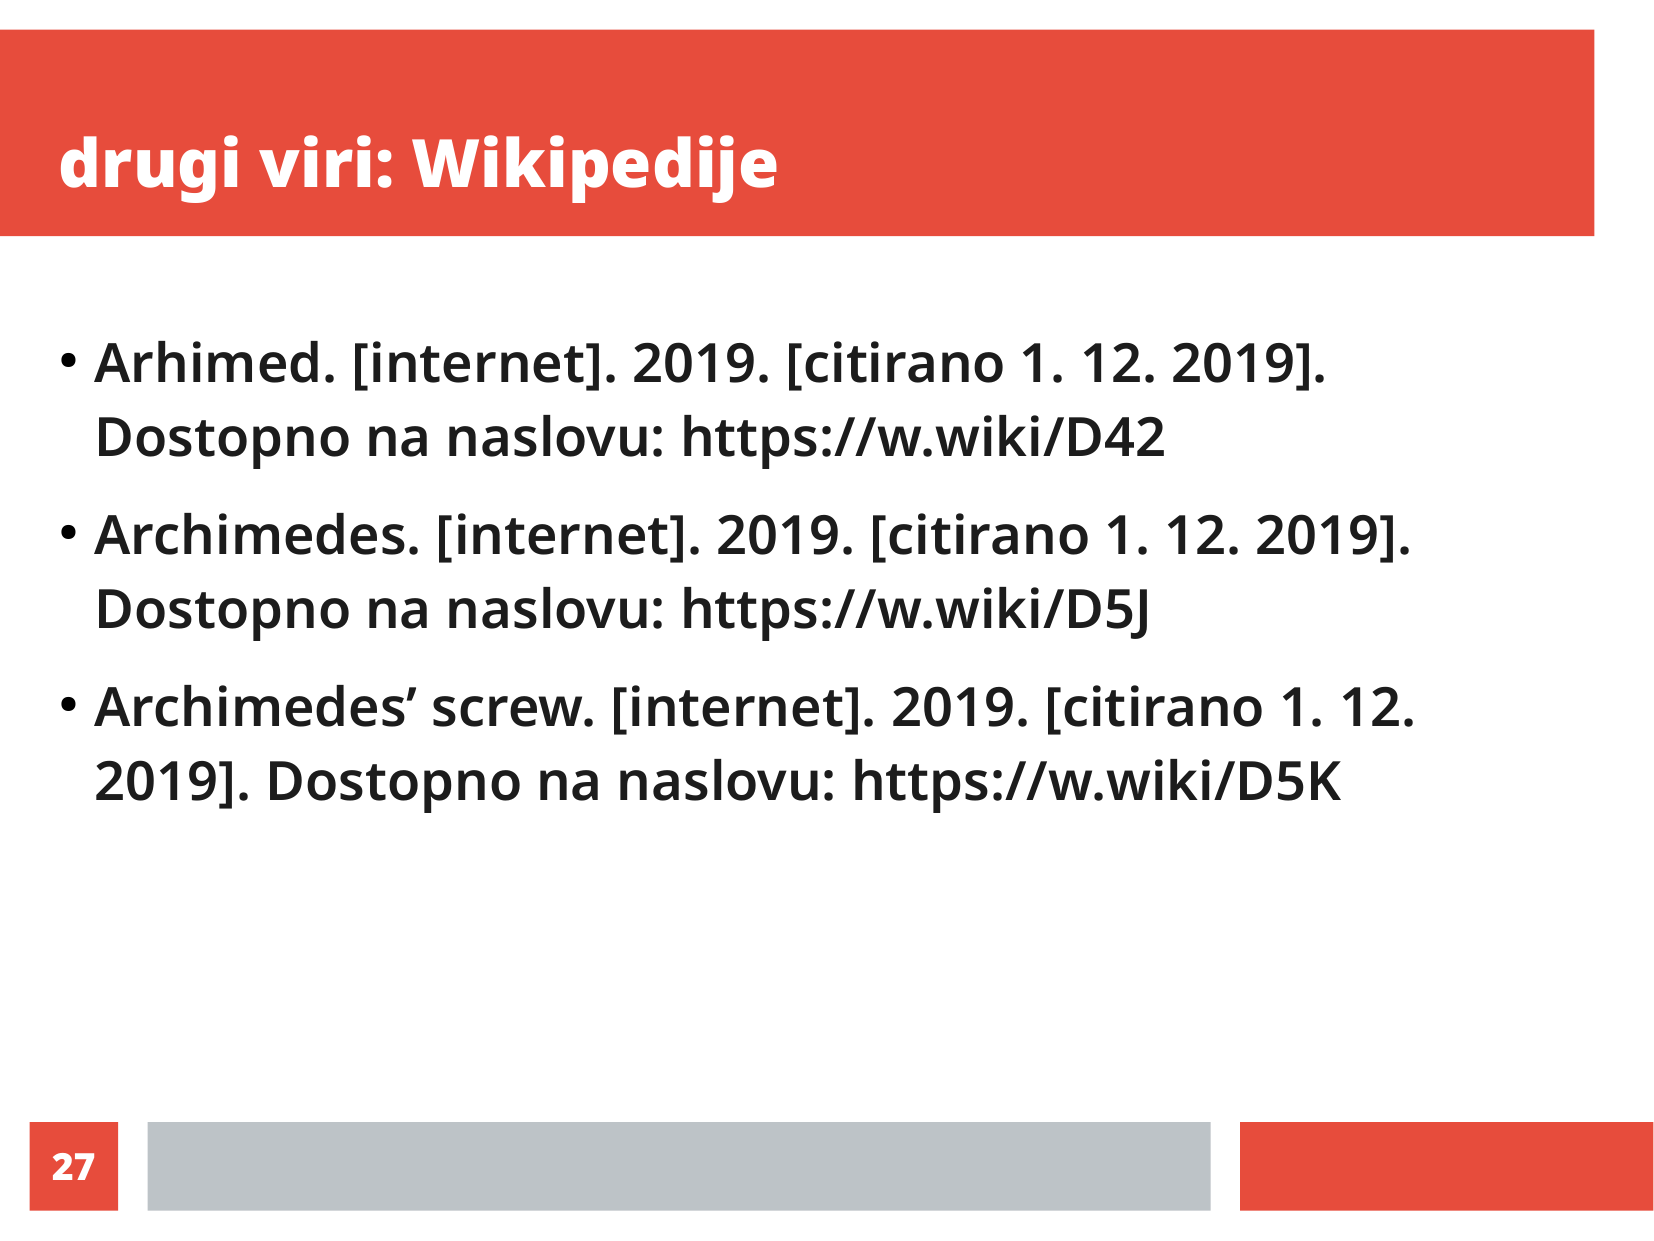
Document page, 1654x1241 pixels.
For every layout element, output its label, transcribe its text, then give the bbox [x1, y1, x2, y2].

title drugi viri: Wikipedije [59, 59, 1595, 207]
list Arhimed. [internet]. 2019. [citirano 1. 12. 2019]. Dostopno na naslovu: https://w.wiki/D42 Archimedes. [internet]. 2019. [citirano 1. 12. 2019]. Dostopno na naslovu: https://w.wiki/D5J Archimedes’ screw. [internet]. 2019. [citirano 1. 12. 2019]. Dostopno na naslovu: https://w.wiki/D5K [59, 324, 1565, 1093]
